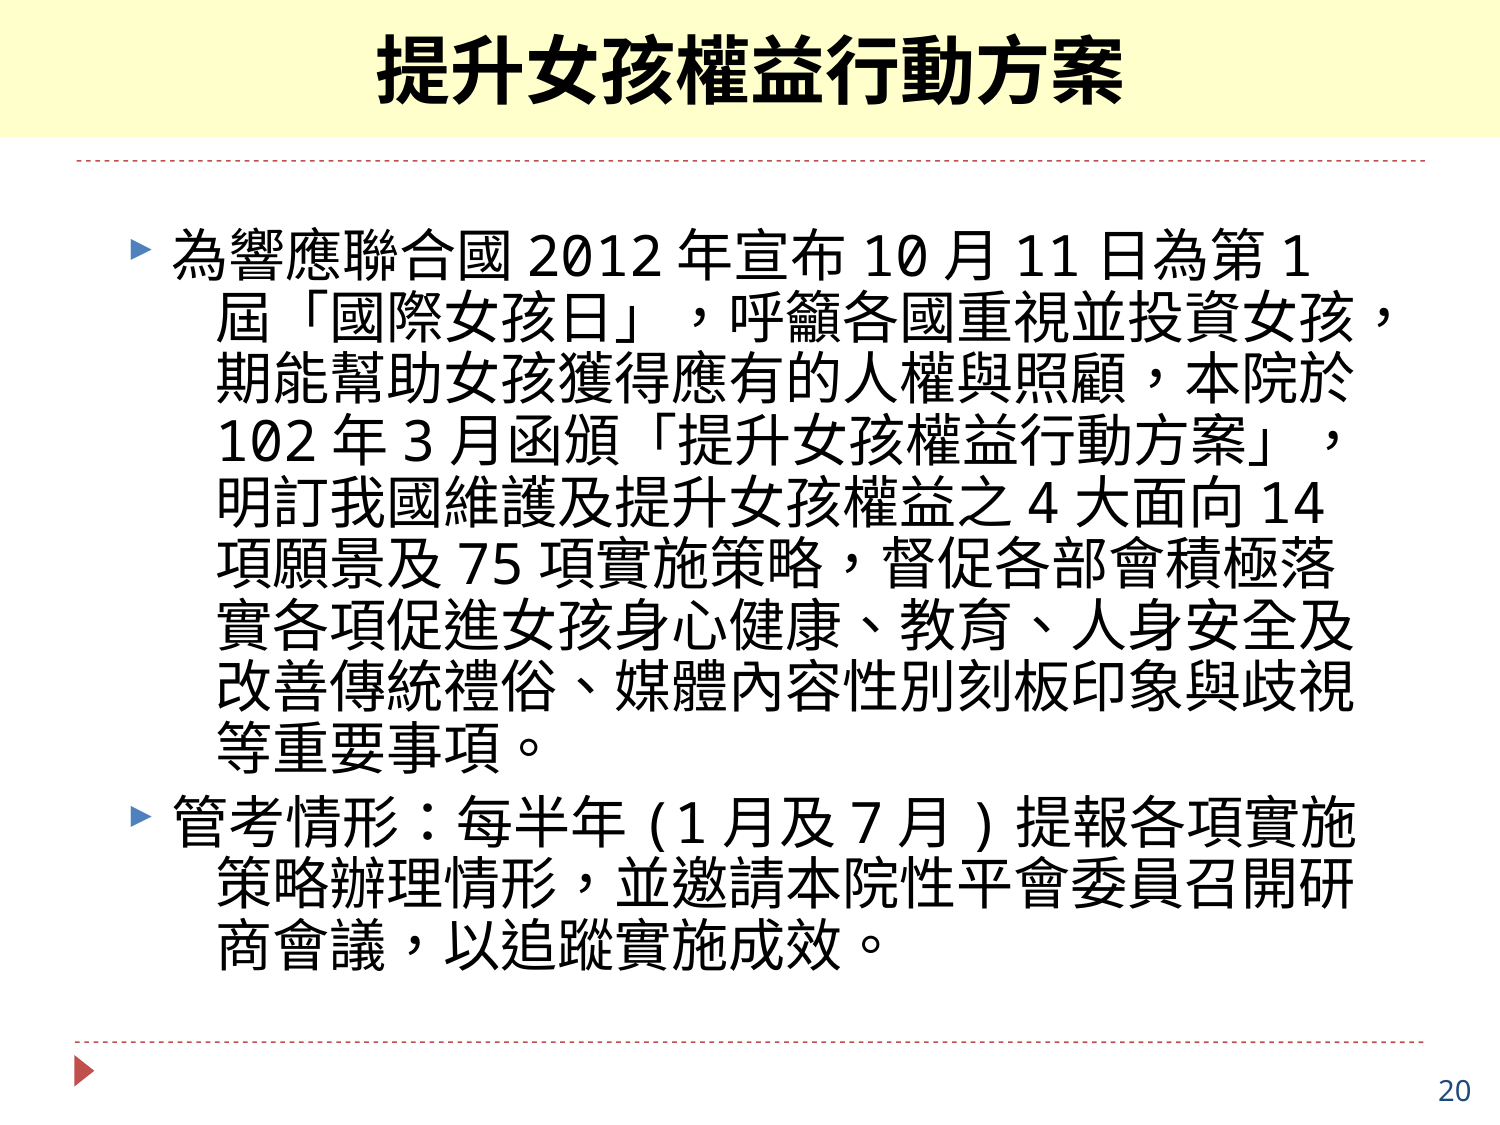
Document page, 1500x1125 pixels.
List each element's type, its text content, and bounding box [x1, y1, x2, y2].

text_box 20 [1423, 1065, 1500, 1125]
text_box 提升女孩權益行動方案 [0, 0, 1500, 138]
list 為響應聯合國2012年宣布10月11日為第1屆「國際女孩日」，呼籲各國重視並投資女孩，期能幫助女孩獲得應有的人權與照顧，本院於102年3月函頒「提升女孩權益行動方案」，明訂我國維護及提升女孩權益之4大面向14項願景及75項實施策略，督促各部會積極落實各項促進女孩身心健康、教育、人身安全及改善傳統禮俗、媒體內容性別刻板印象與歧視等重要事項。 管考情形：每半年(1月及7月)提報各項實施策略辦理情形，並邀請本院性平會委員召開研商會議，以追蹤實施成效。 [112, 219, 1388, 988]
